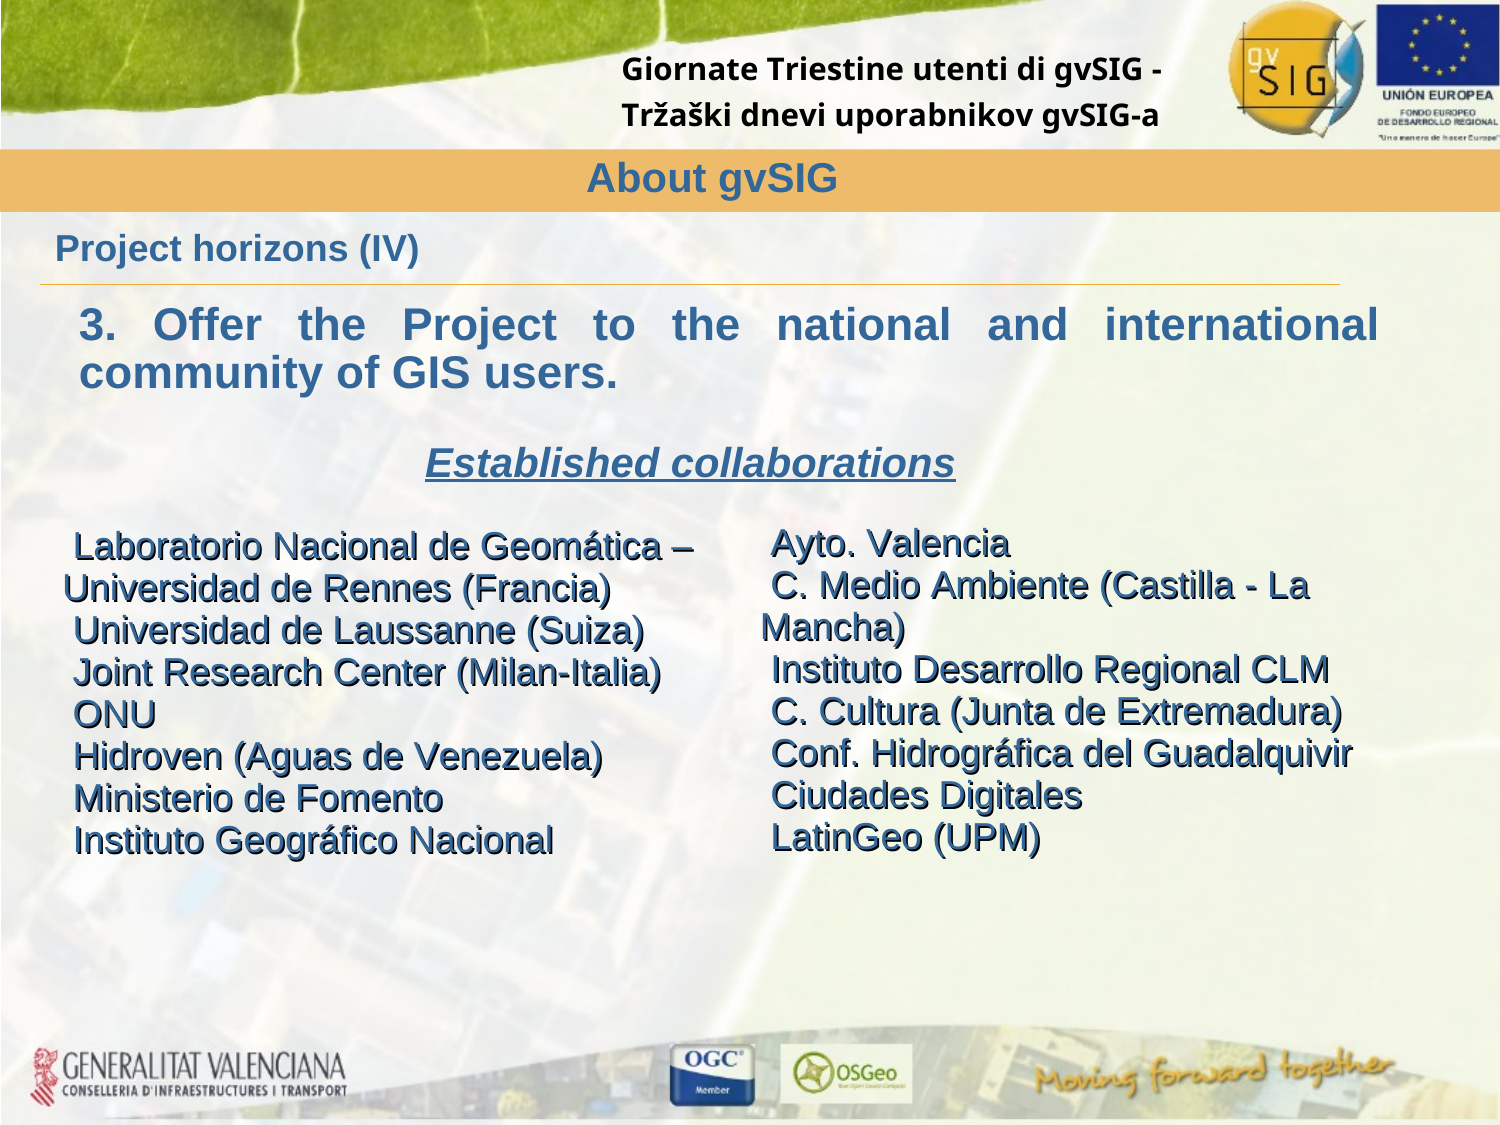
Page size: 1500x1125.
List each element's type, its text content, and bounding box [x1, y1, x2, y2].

text_box Laboratorio Nacional de Geomática – Universidad de Rennes (Francia) Universidad de Laussanne (Suiza) Joint Research Center (Milan-Italia) ONU Hidroven (Aguas de Venezuela) Ministerio de Fomento Instituto Geográfico Nacional [47, 517, 735, 868]
text_box About gvSIG [0, 149, 1426, 219]
text_box Ayto. Valencia C. Medio Ambiente (Castilla - La Mancha) Instituto Desarrollo Regional CLM C. Cultura (Junta de Extremadura) Conf. Hidrográfica del Guadalquivir Ciudades Digitales LatinGeo (UPM) [745, 514, 1396, 866]
text_box Established collaborations [425, 441, 1204, 495]
text_box 3. Offer the Project to the national and international community of GIS users. [78, 301, 1381, 417]
text_box Project horizons (IV) [40, 221, 691, 286]
picture [1, 212, 1500, 1125]
picture [1, 0, 1500, 149]
